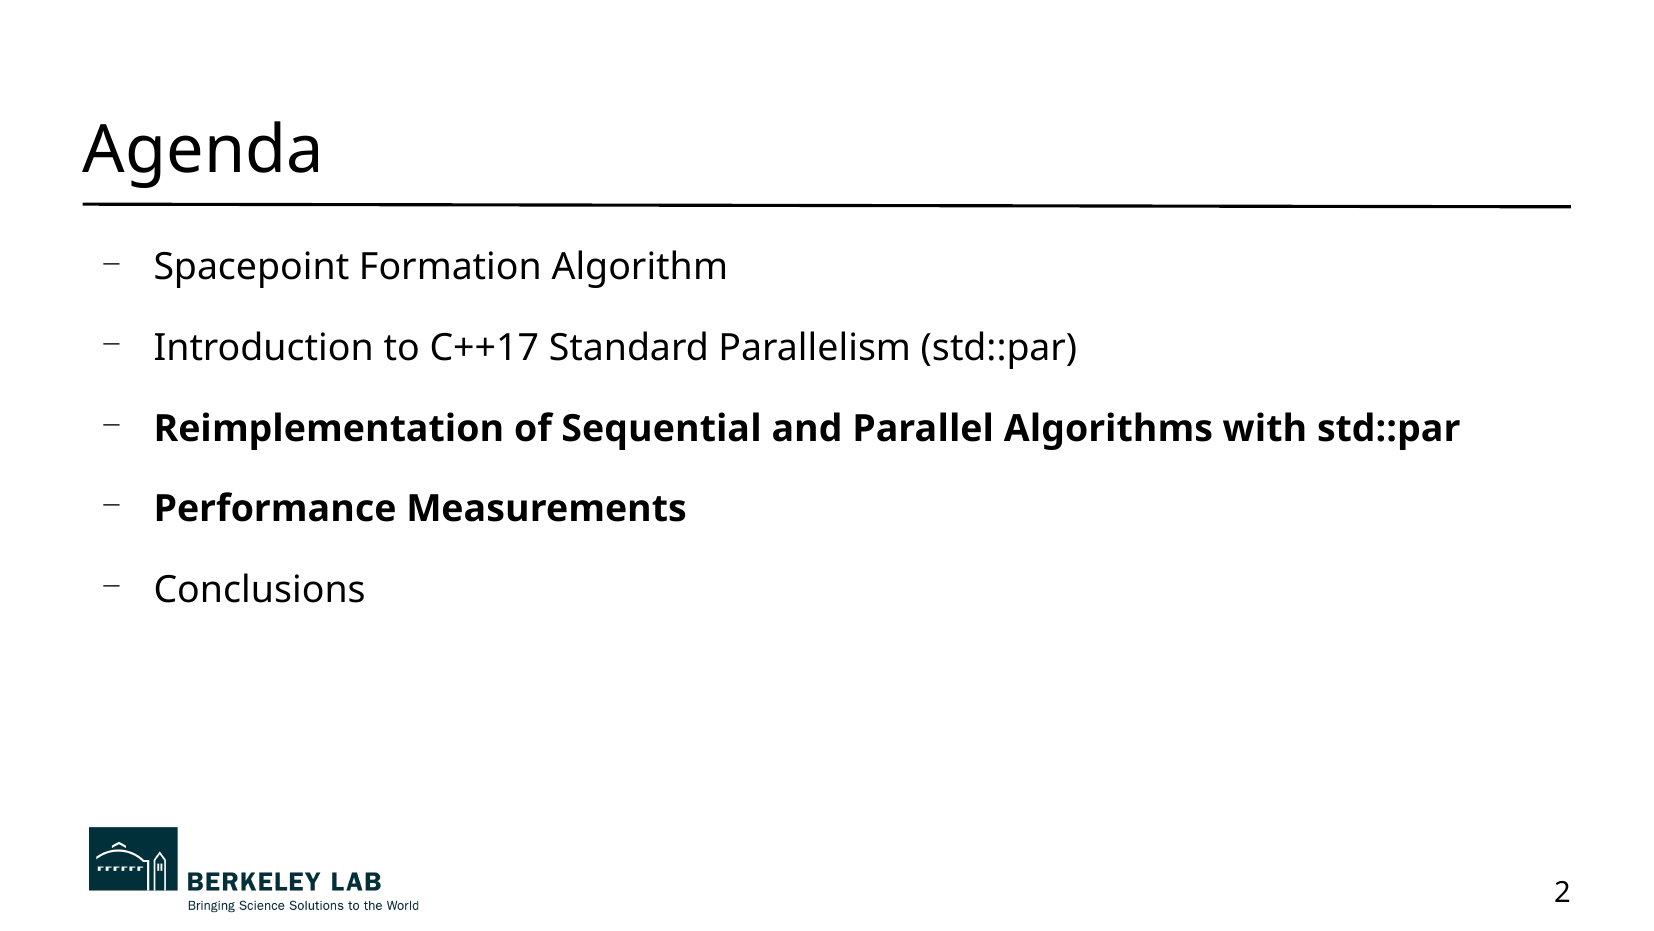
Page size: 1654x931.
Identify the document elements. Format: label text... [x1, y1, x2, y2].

picture [71, 809, 436, 930]
list Spacepoint Formation Algorithm Introduction to C++17 Standard Parallelism (std::par) Reimplementation of Sequential and Parallel Algorithms with std::par Performance Measurements Conclusions [82, 240, 1571, 826]
title Agenda [82, 37, 1571, 193]
